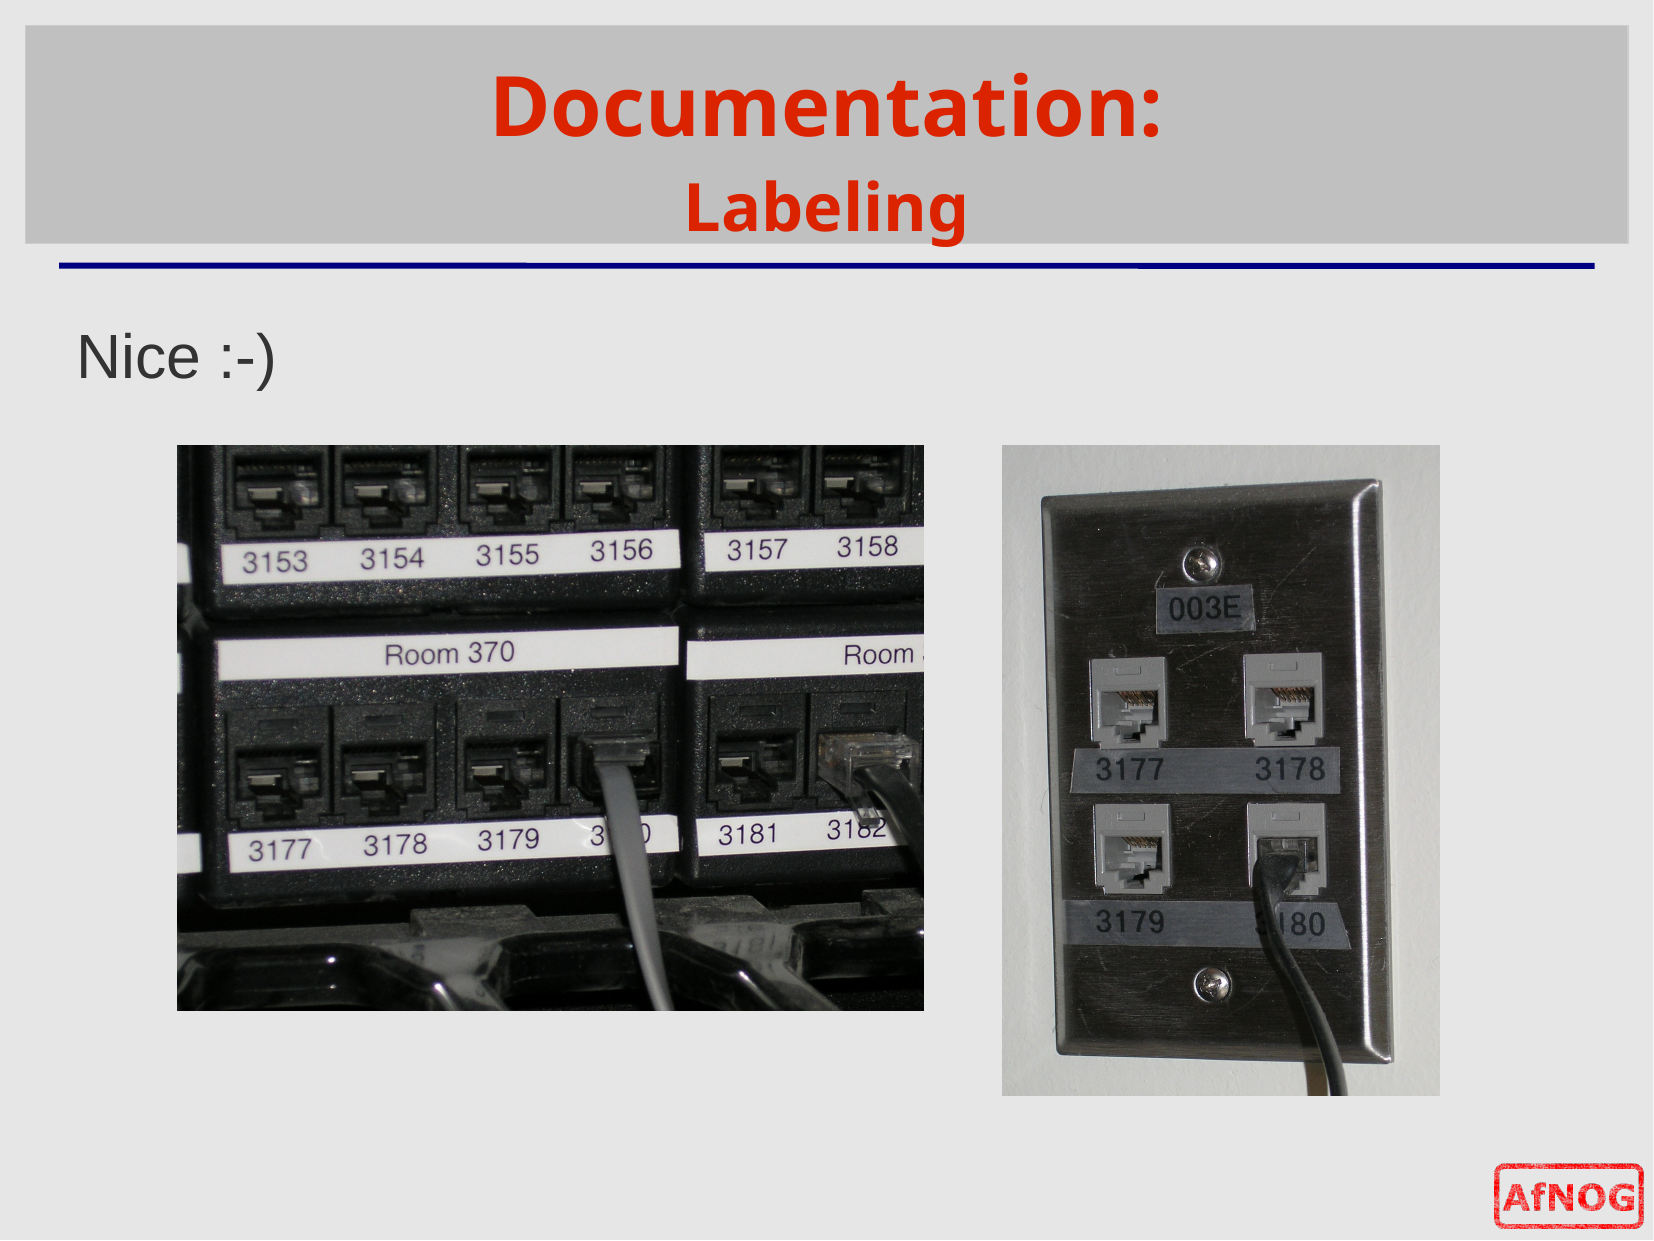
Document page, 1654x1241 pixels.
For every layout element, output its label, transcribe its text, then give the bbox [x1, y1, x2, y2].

picture [1494, 1163, 1644, 1229]
picture [177, 445, 924, 1011]
title Documentation: Labeling [121, 53, 1532, 245]
list Nice :-) [59, 322, 1593, 1131]
picture [1002, 445, 1440, 1096]
